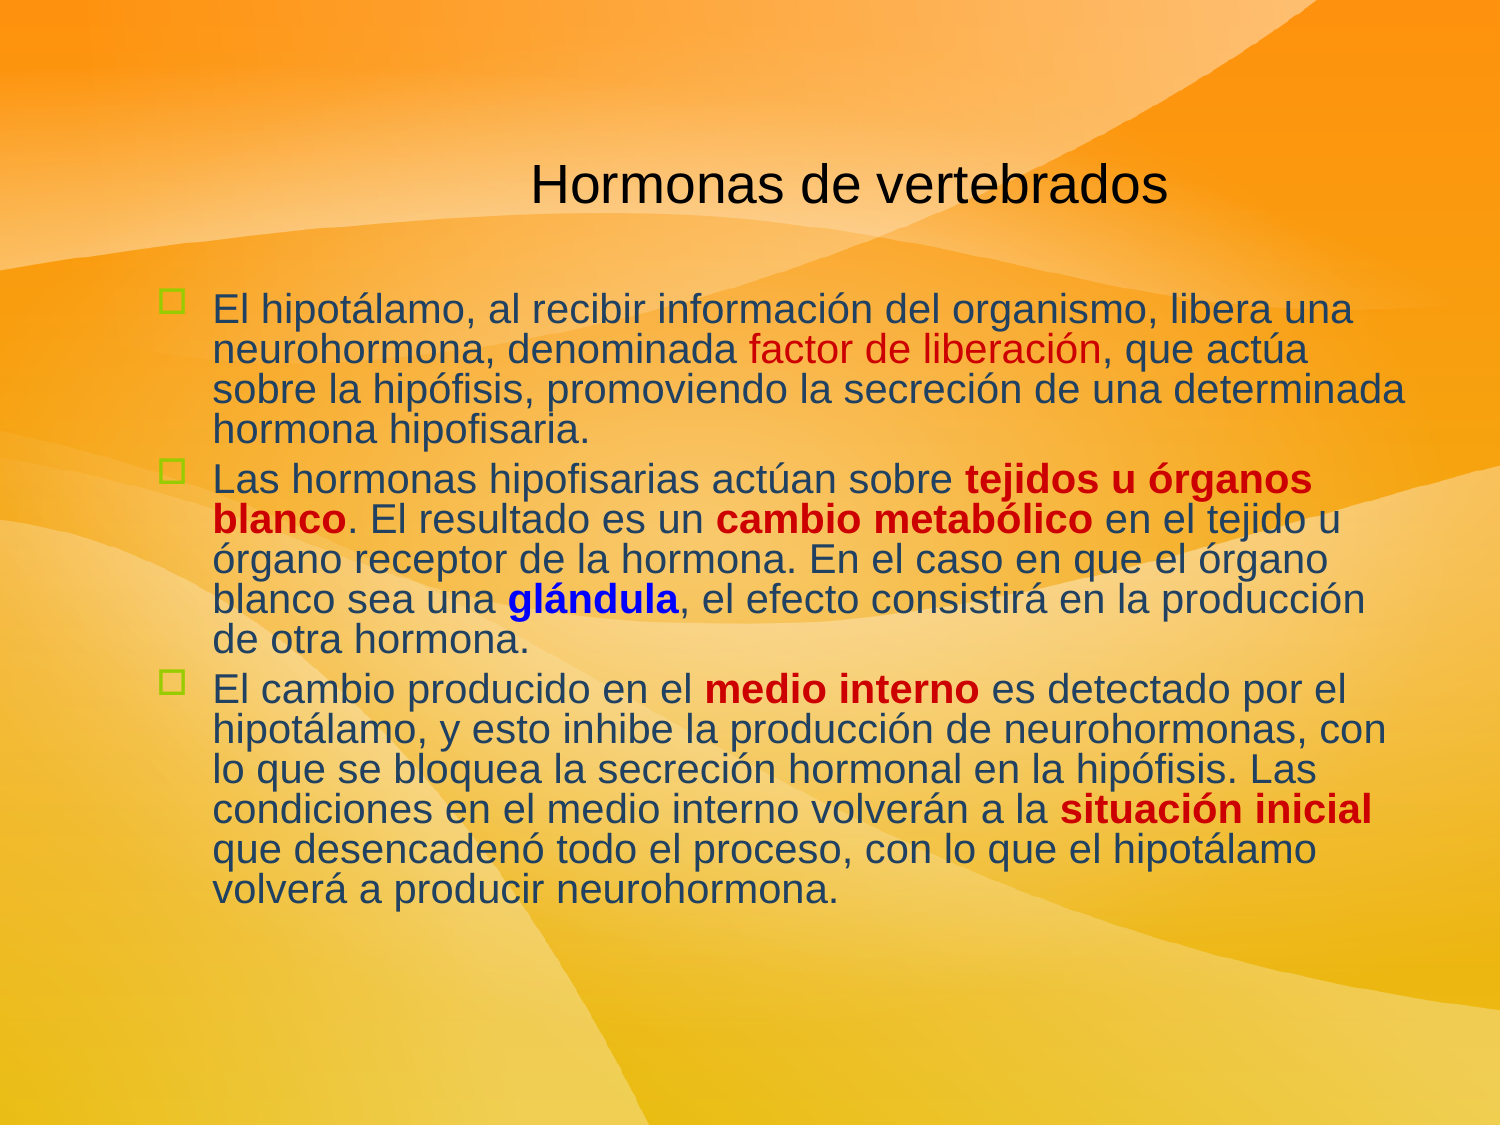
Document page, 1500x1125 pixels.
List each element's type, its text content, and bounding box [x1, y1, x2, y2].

picture [0, 0, 1500, 1125]
title Hormonas de vertebrados [274, 75, 1425, 283]
list El hipotálamo, al recibir información del organismo, libera una neurohormona, denominada factor de liberación, que actúa sobre la hipófisis, promoviendo la secreción de una determinada hormona hipofisaria. Las hormonas hipofisarias actúan sobre tejidos u órganos blanco. El resultado es un cambio metabólico en el tejido u órgano receptor de la hormona. En el caso en que el órgano blanco sea una glándula, el efecto consistirá en la producción de otra hormona. El cambio producido en el medio interno es detectado por el hipotálamo, y esto inhibe la producción de neurohormonas, con lo que se bloquea la secreción hormonal en la hipófisis. Las condiciones en el medio interno volverán a la situación inicial que desencadenó todo el proceso, con lo que el hipotálamo volverá a producir neurohormona. [141, 283, 1425, 1024]
